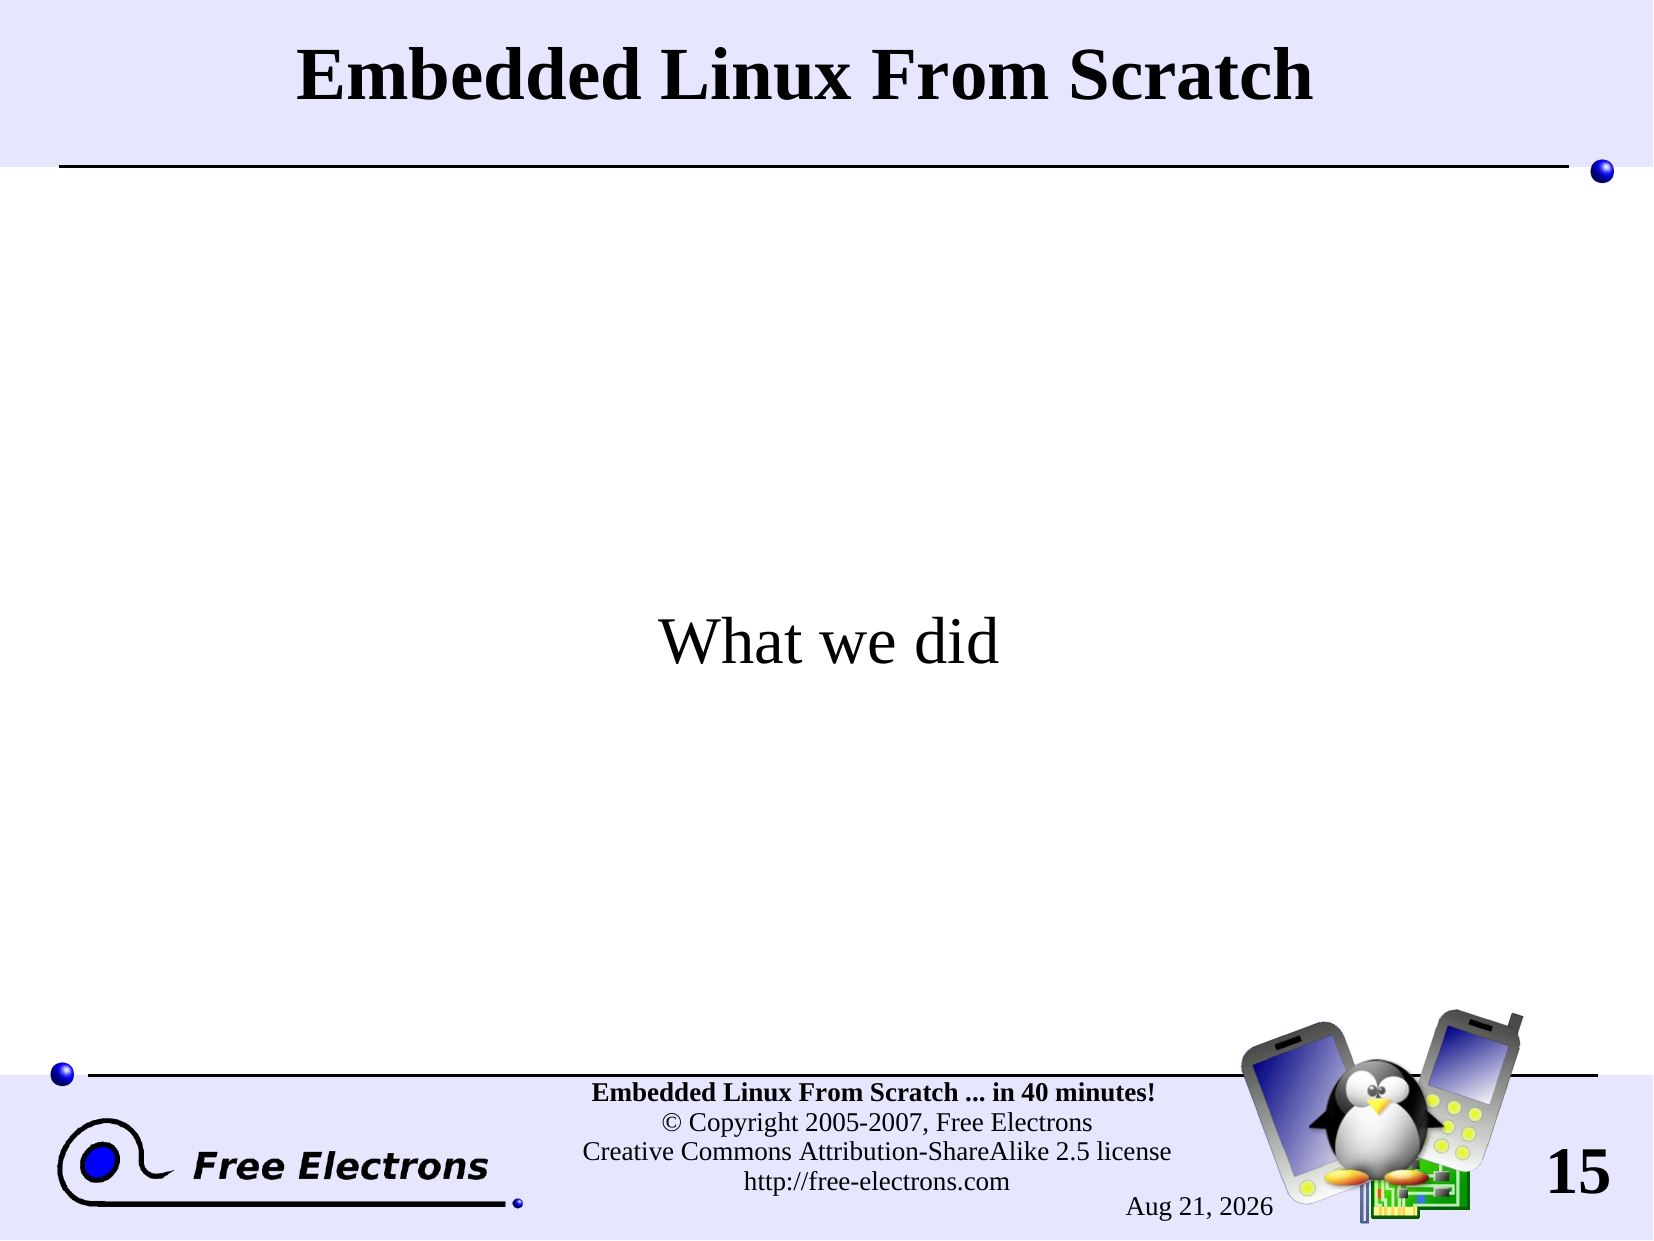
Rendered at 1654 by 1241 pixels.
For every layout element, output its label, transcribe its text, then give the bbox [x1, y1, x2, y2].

subtitle What we did [105, 216, 1518, 1066]
title Embedded Linux From Scratch [60, 18, 1551, 132]
picture [1231, 1007, 1538, 1241]
picture [50, 1107, 527, 1216]
